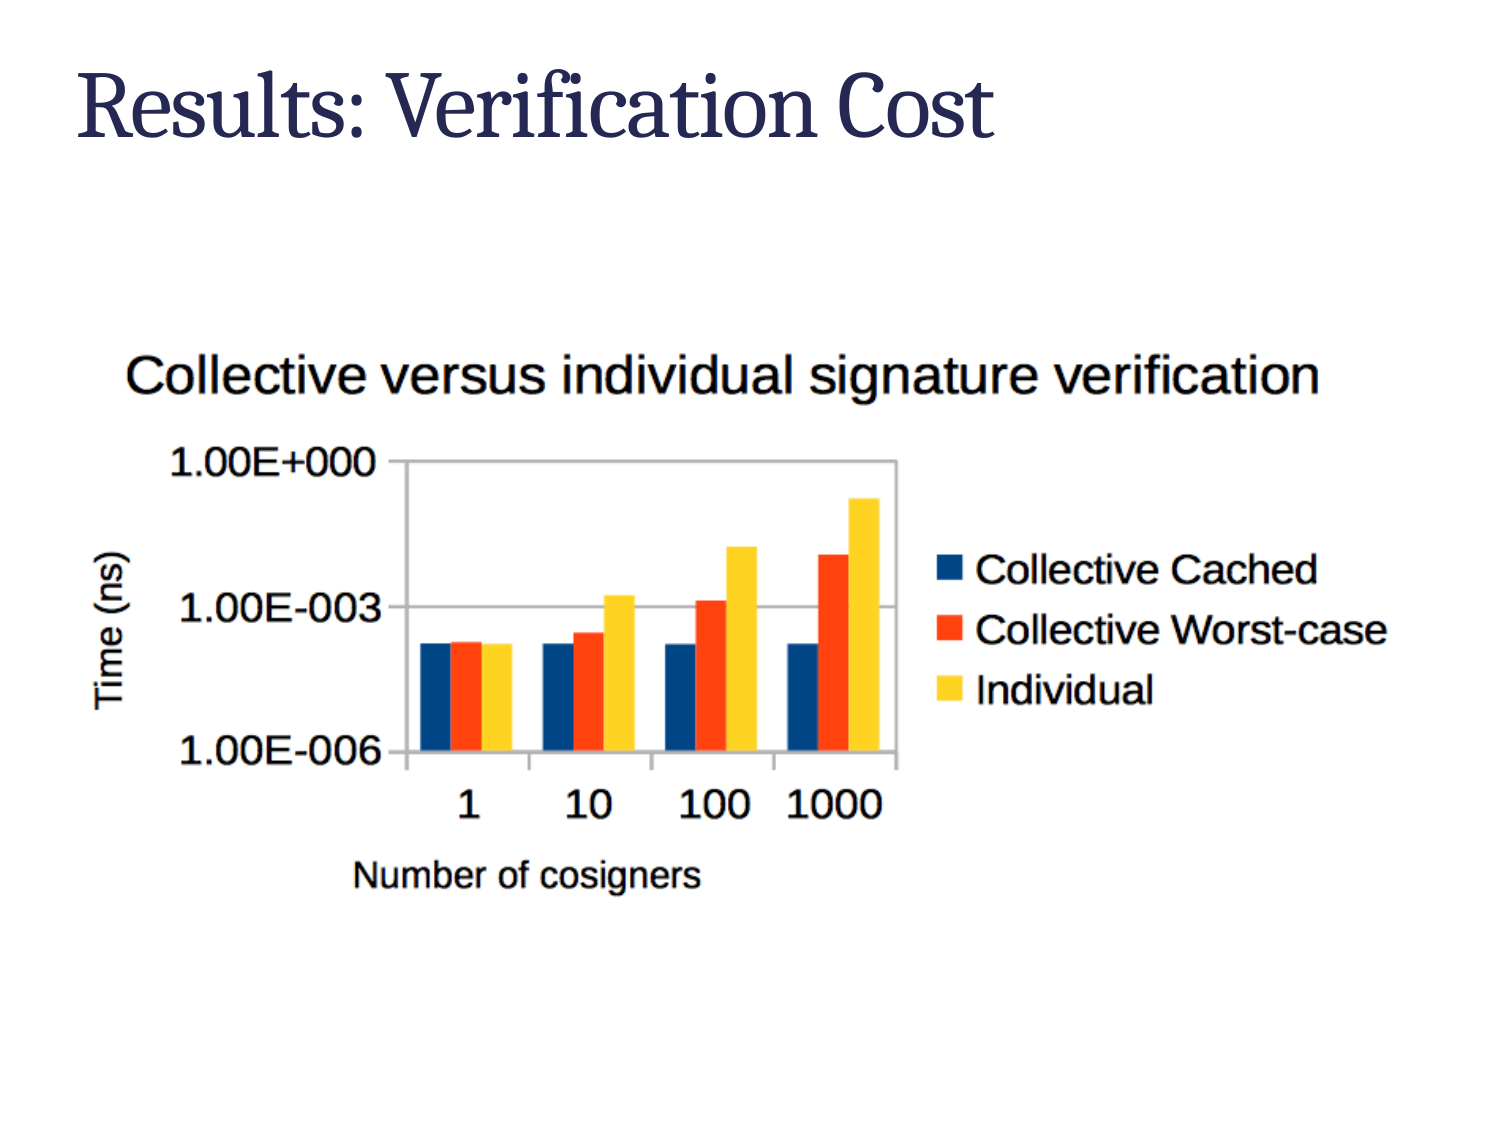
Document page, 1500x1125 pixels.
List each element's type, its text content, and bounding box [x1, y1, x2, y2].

title Results: Verification Cost [75, 12, 1471, 200]
picture [30, 314, 1424, 932]
